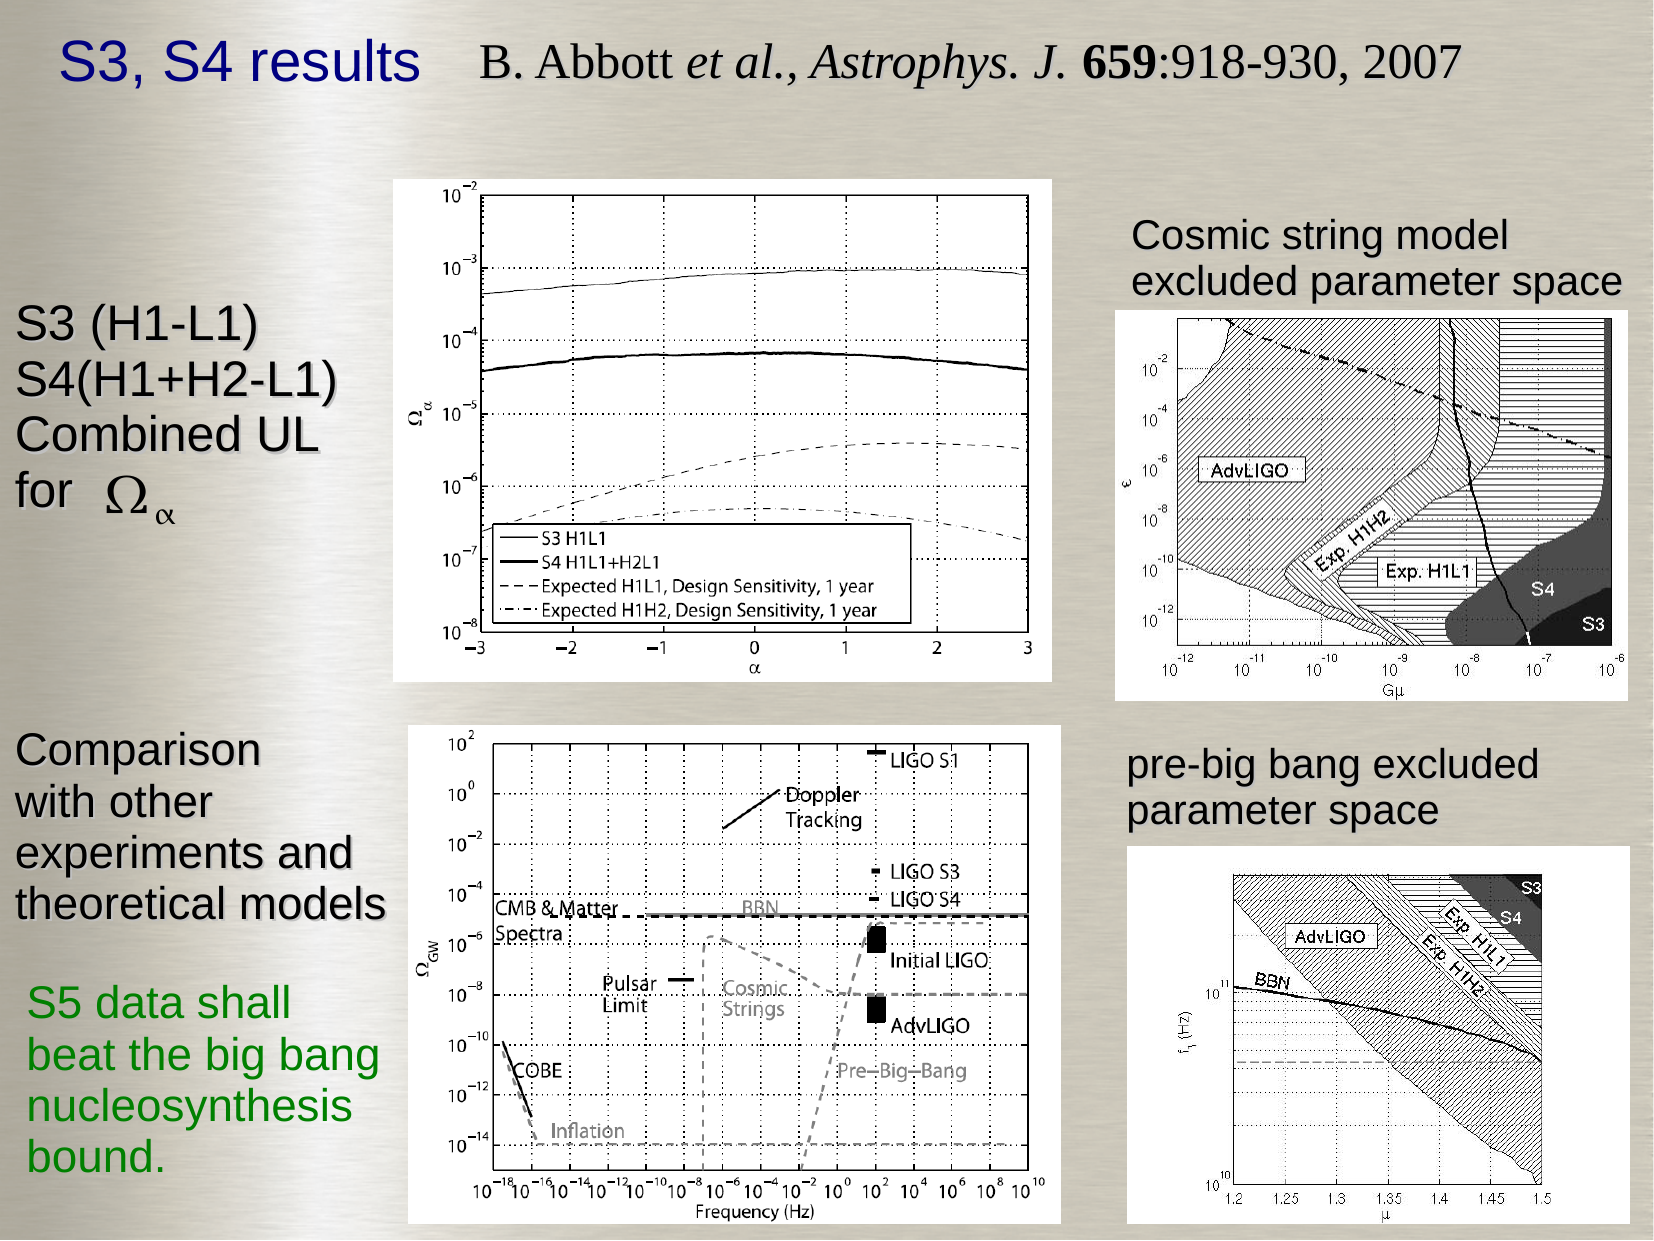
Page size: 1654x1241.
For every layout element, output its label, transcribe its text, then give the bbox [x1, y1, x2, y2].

text_box Cosmic string model excluded parameter space [1116, 204, 1639, 313]
text_box S5 data shall beat the big bang nucleosynthesis bound. [11, 969, 396, 1189]
text_box pre-big bang excluded parameter space [1111, 733, 1567, 842]
text_box S3, S4 results [44, 20, 438, 101]
chart [96, 465, 182, 531]
text_box B. Abbott et al., Astrophys. J. 659:918-930, 2007 [464, 25, 1479, 98]
text_box Comparison with other experiments and theoretical models [0, 716, 402, 936]
text_box S3 (H1-L1) S4(H1+H2-L1) Combined UL for [0, 287, 354, 526]
picture [0, 0, 1654, 1240]
